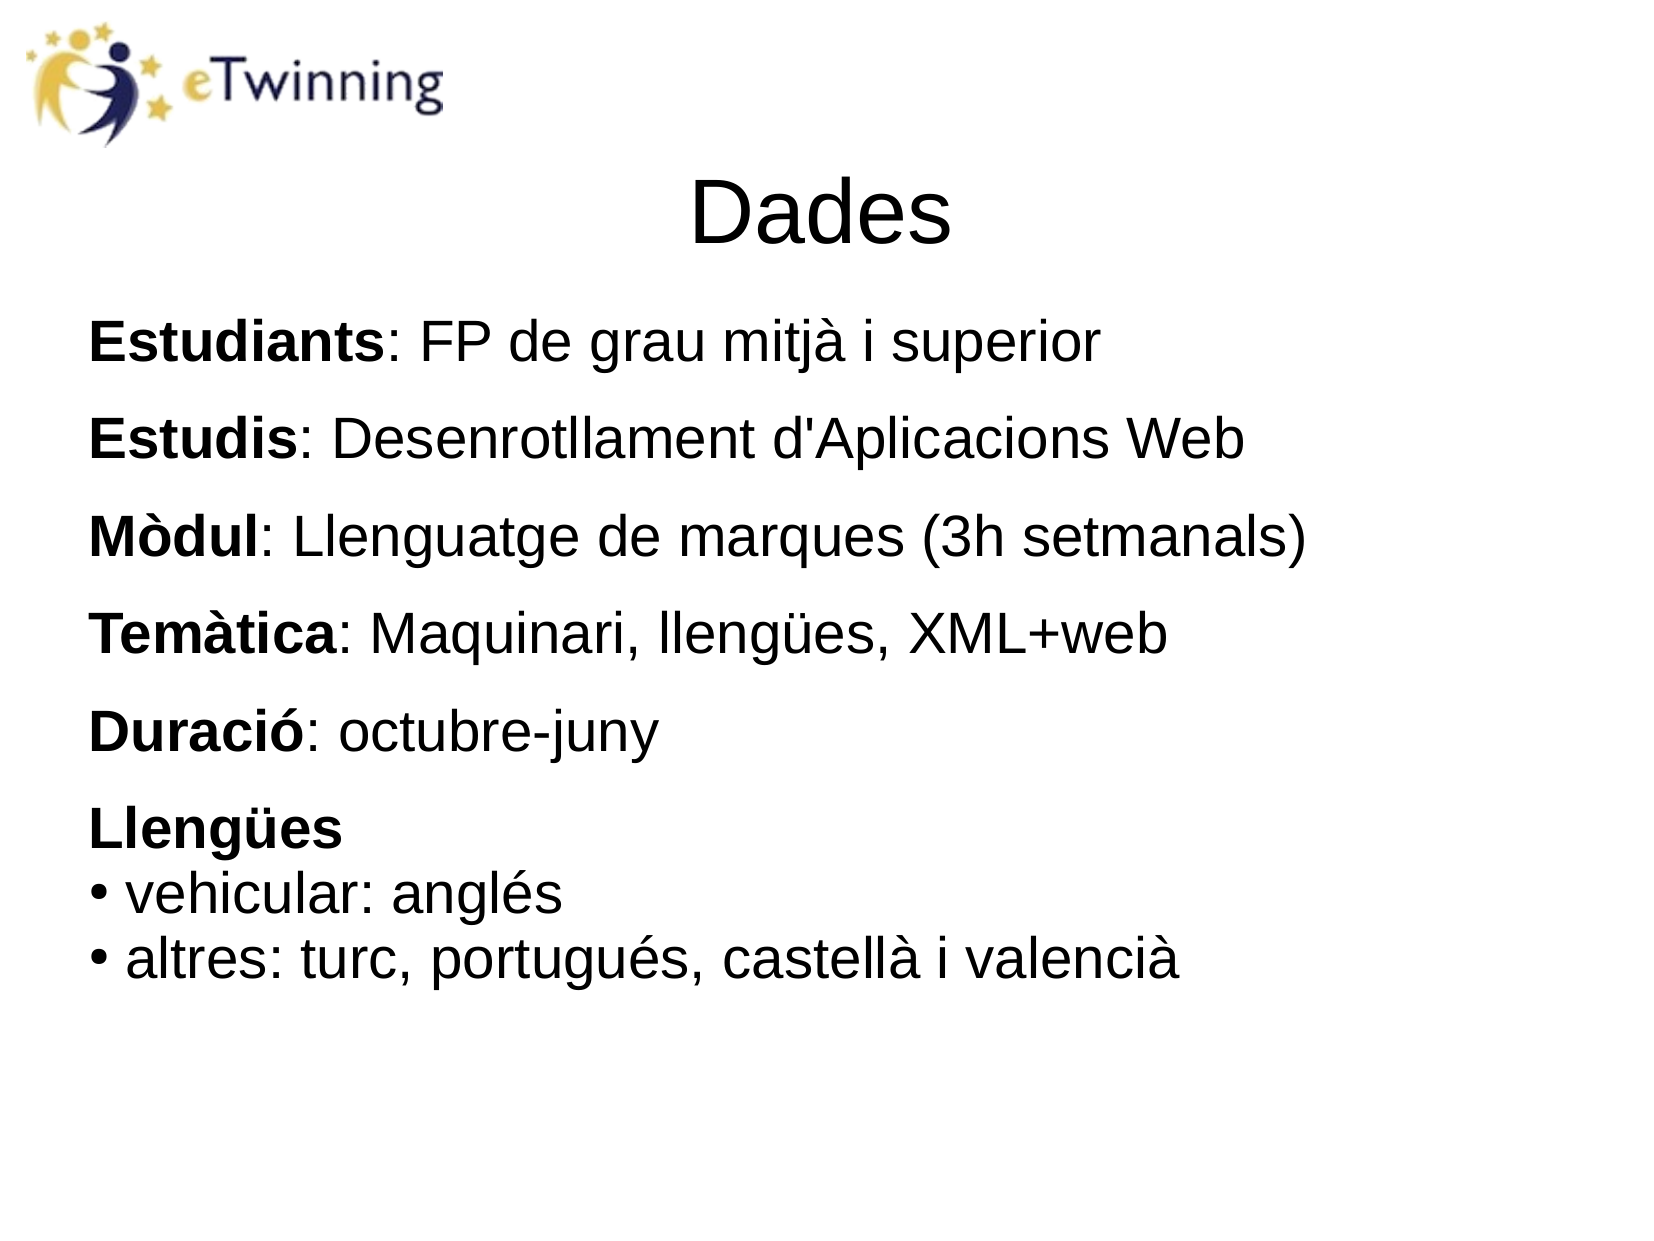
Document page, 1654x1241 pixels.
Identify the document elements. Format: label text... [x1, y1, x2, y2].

picture [26, 20, 443, 148]
subtitle Estudiants: FP de grau mitjà i superior Estudis: Desenrotllament d'Aplicacions Web Mòdul: Llenguatge de marques (3h setmanals) Temàtica: Maquinari, llengües, XML+web Duració: octubre-juny Llengües vehicular: anglés altres: turc, portugués, castellà i valencià [88, 292, 1577, 975]
title Dades [76, 127, 1565, 296]
